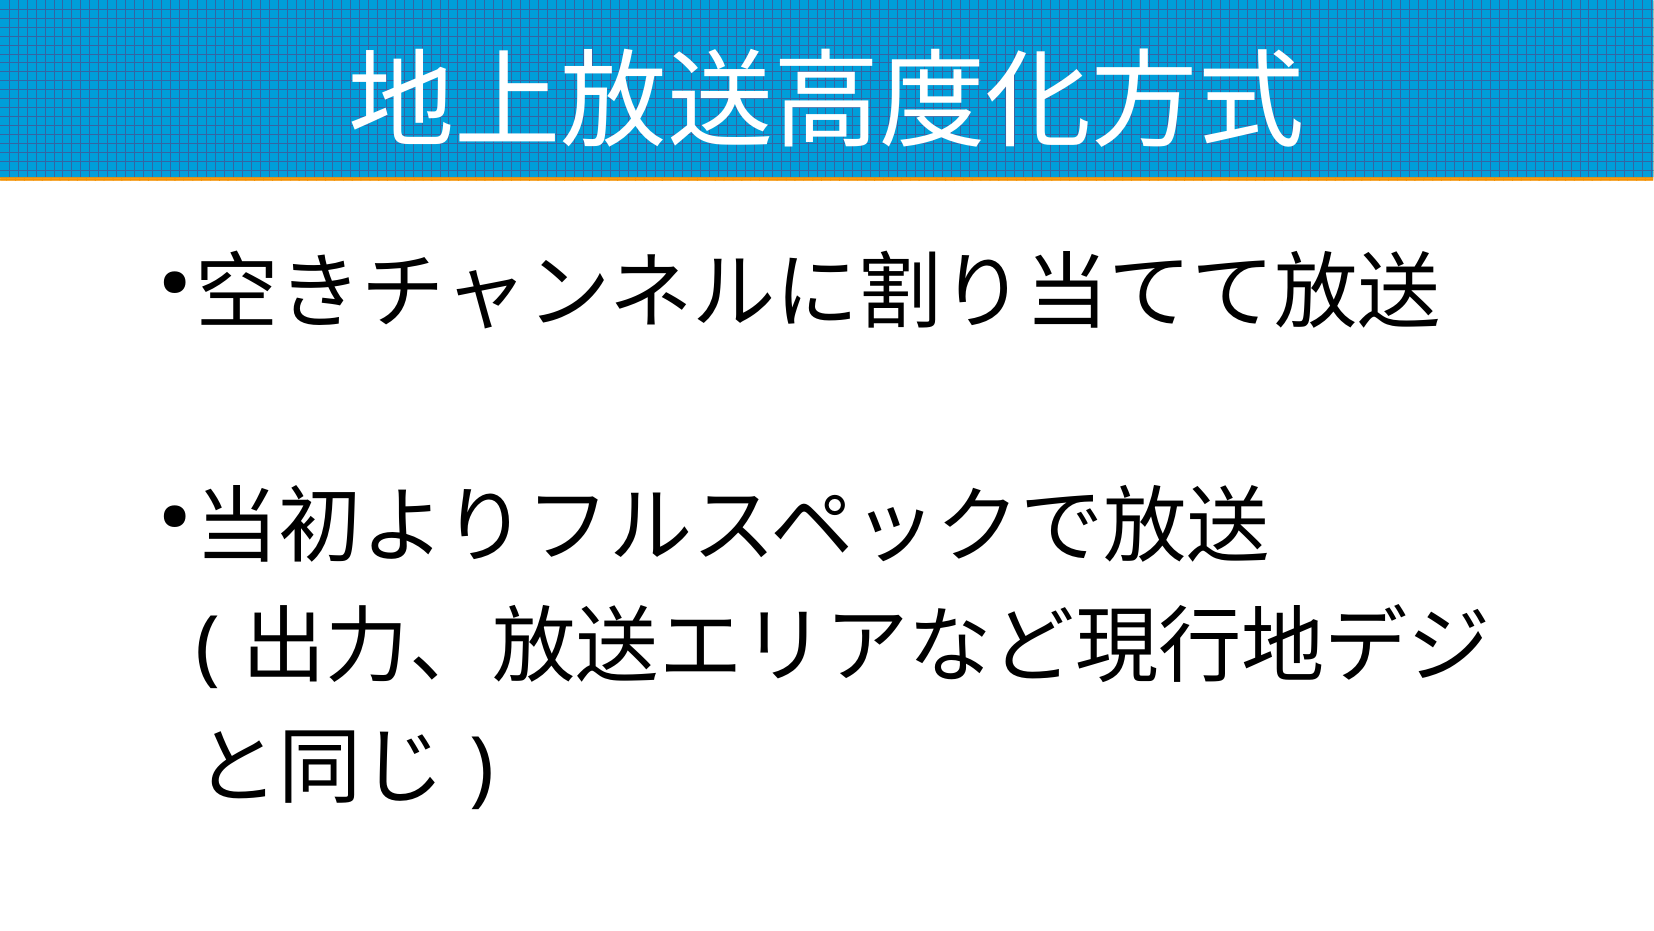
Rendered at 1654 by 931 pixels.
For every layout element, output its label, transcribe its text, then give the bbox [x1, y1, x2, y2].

title 地上放送高度化方式 [82, 14, 1571, 171]
text_box 空きチャンネルに割り当てて放送 当初よりフルスペックで放送 (出力、放送エリアなど現行地デジと同じ) [154, 308, 1502, 737]
